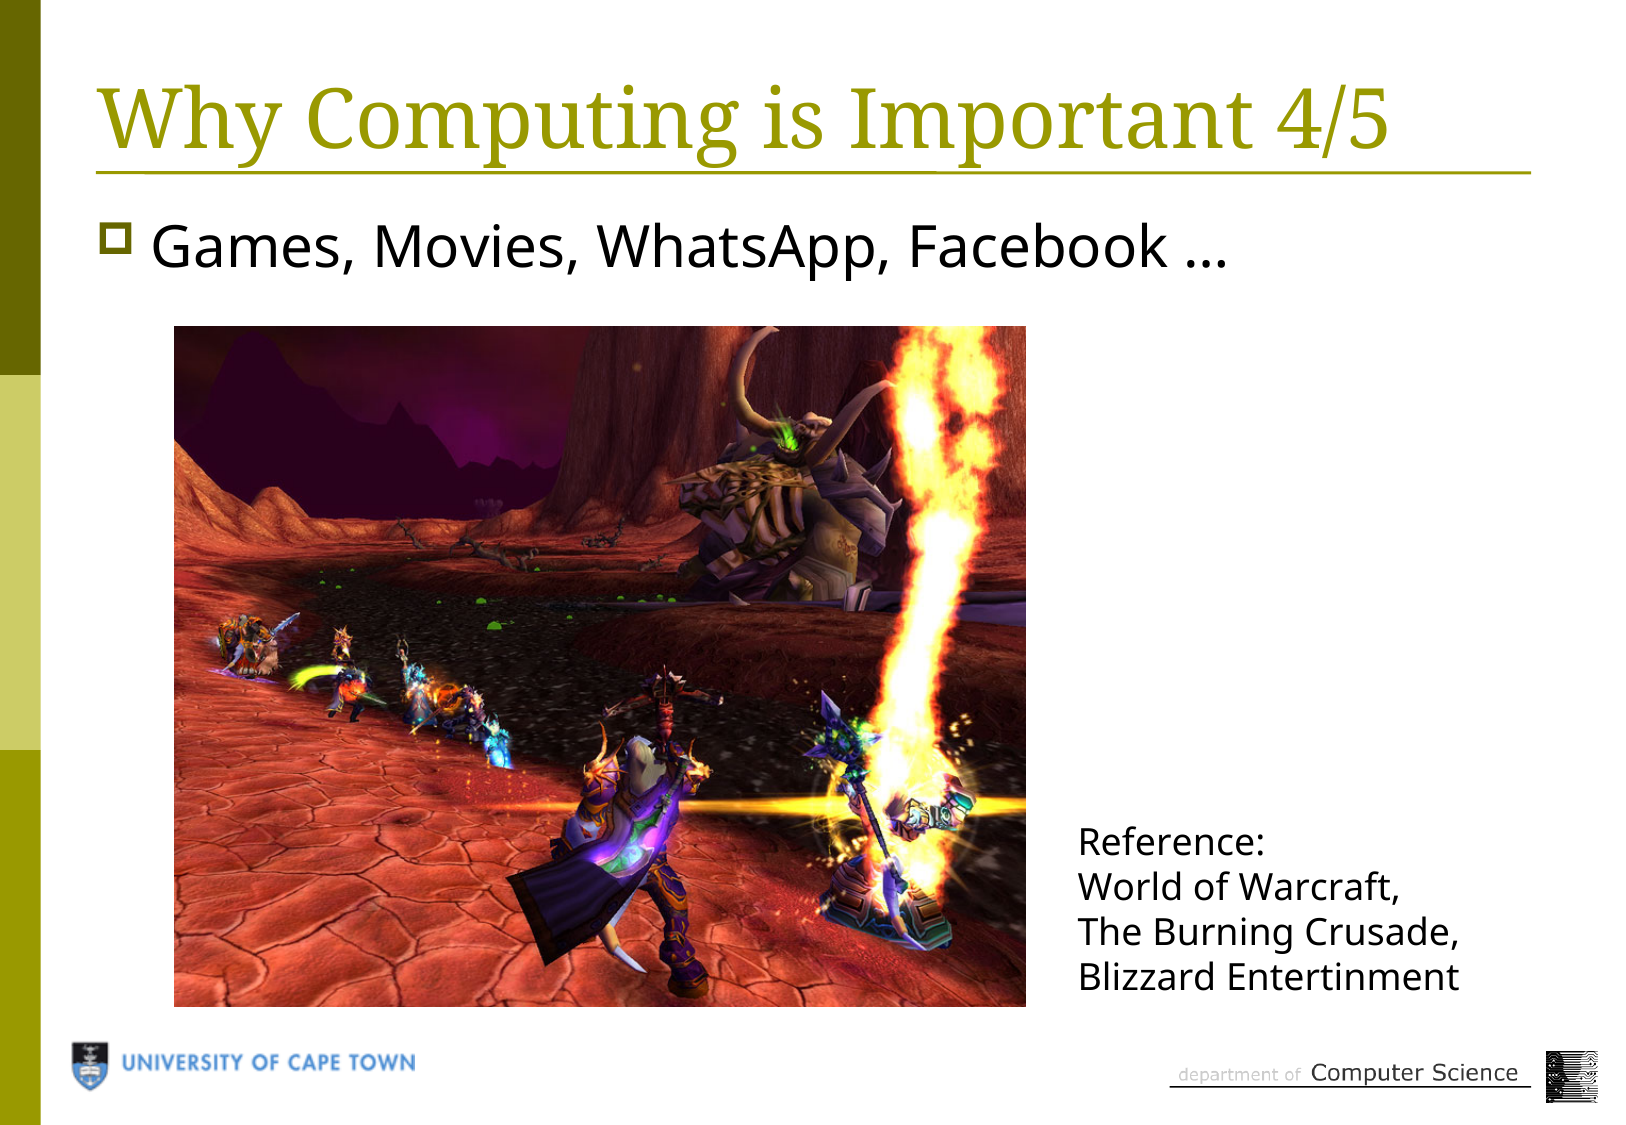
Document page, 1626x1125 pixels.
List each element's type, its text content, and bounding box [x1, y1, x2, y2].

picture [1169, 1043, 1532, 1091]
title Why Computing is Important 4/5 [81, 38, 1544, 173]
text_box Reference: World of Warcraft, The Burning Crusade, Blizzard Entertinment [1062, 810, 1486, 1007]
picture [61, 1024, 415, 1103]
list Games, Movies, WhatsApp, Facebook … [81, 196, 1544, 1006]
picture [174, 326, 1026, 1007]
picture [1546, 1051, 1598, 1103]
